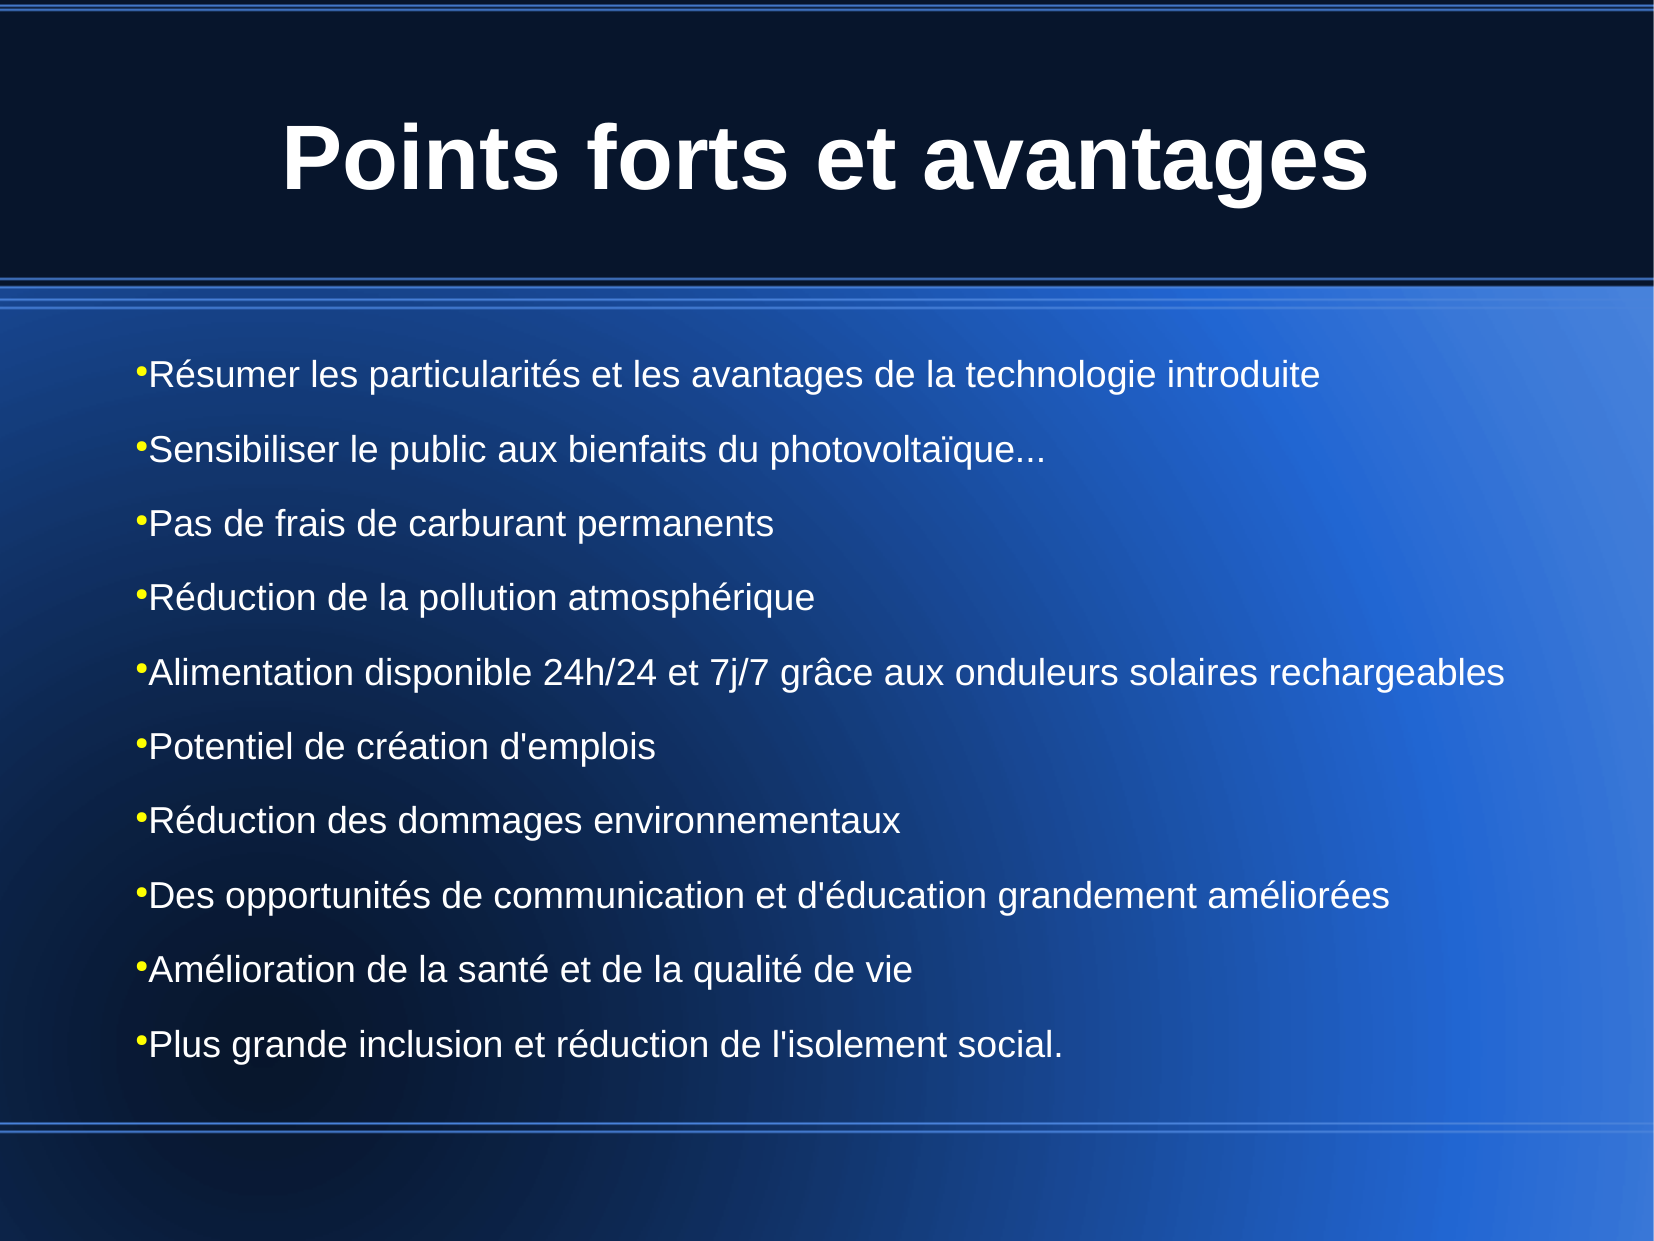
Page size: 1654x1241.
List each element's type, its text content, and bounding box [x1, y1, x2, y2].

title Points forts et avantages [82, 49, 1571, 257]
picture [0, 0, 1654, 1241]
list Résumer les particularités et les avantages de la technologie introduite Sensibiliser le public aux bienfaits du photovoltaïque... Pas de frais de carburant permanents Réduction de la pollution atmosphérique Alimentation disponible 24h/24 et 7j/7 grâce aux onduleurs solaires rechargeables Potentiel de création d'emplois Réduction des dommages environnementaux Des opportunités de communication et d'éducation grandement améliorées Amélioration de la santé et de la qualité de vie Plus grande inclusion et réduction de l'isolement social. [135, 350, 1517, 1132]
